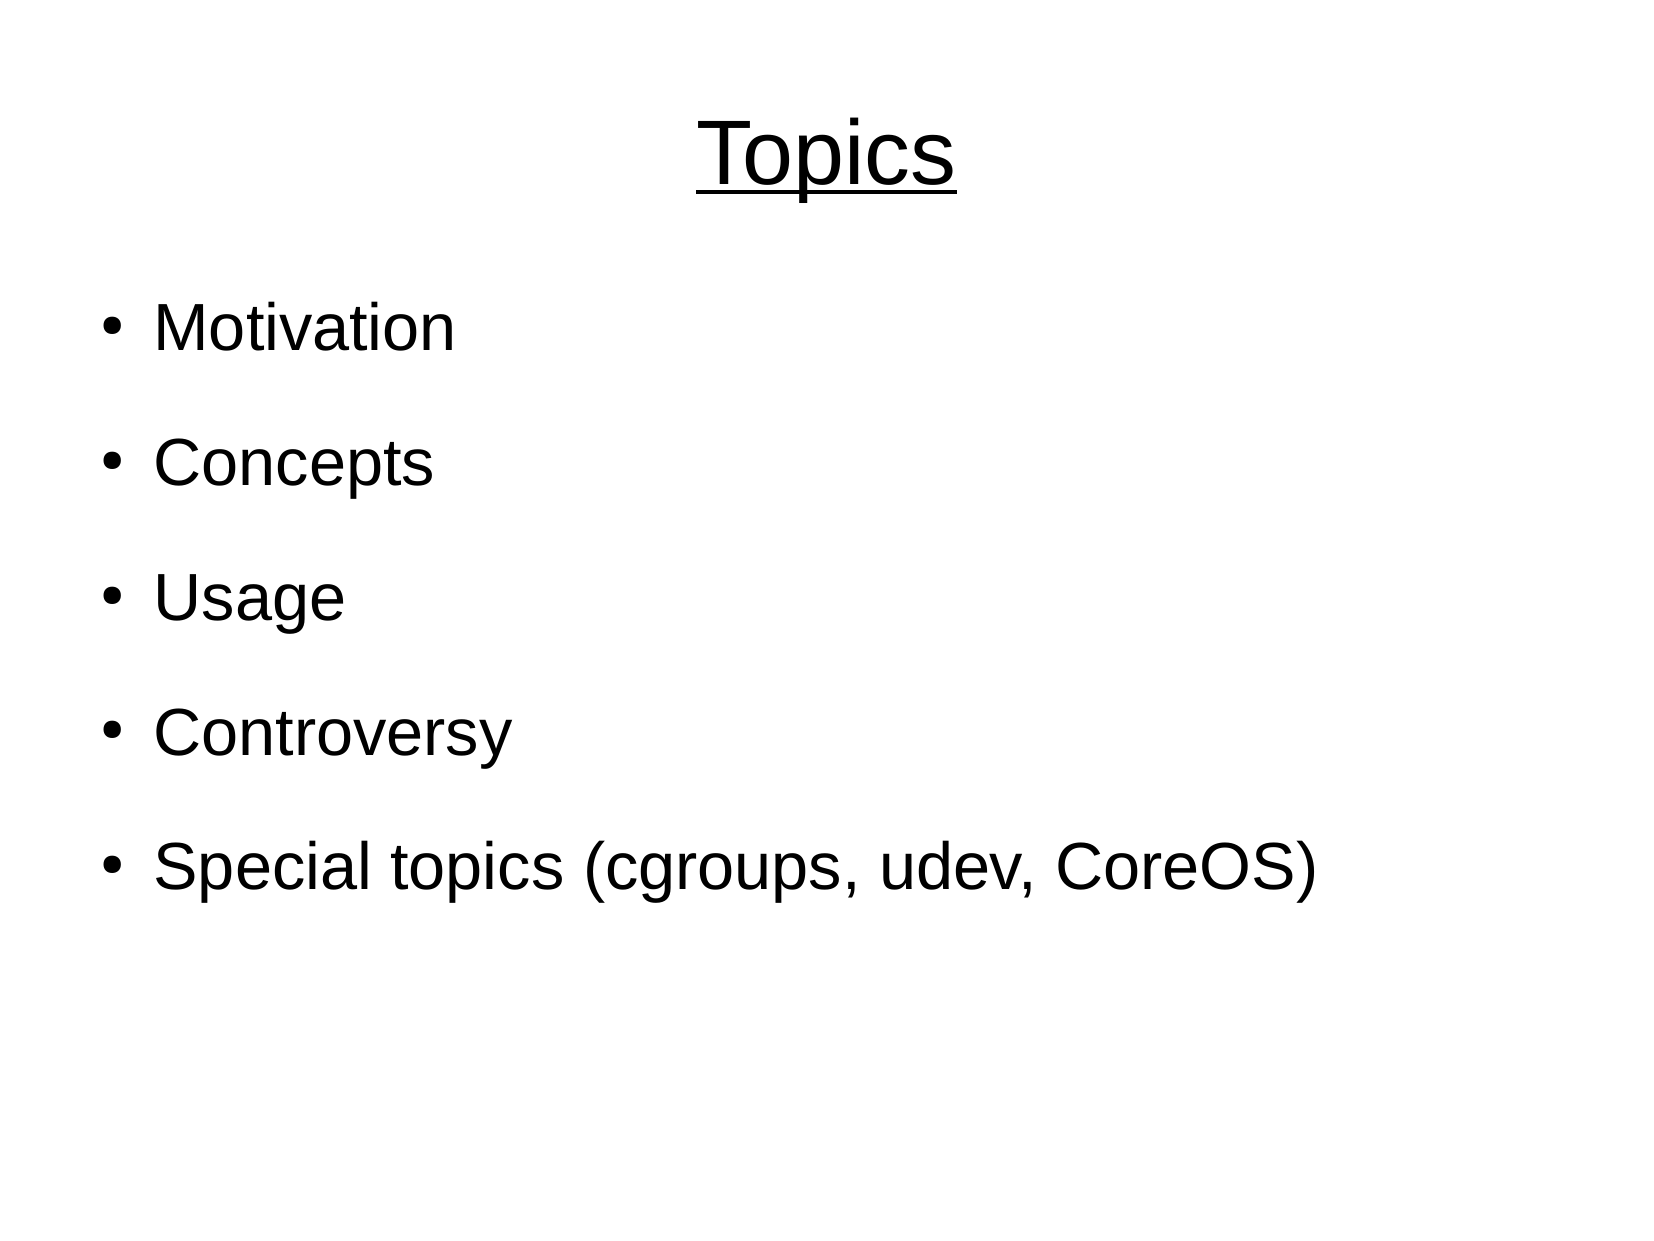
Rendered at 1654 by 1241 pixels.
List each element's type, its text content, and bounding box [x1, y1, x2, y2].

title Topics [82, 49, 1571, 257]
list Motivation Concepts Usage Controversy Special topics (cgroups, udev, CoreOS) [82, 290, 1571, 1010]
